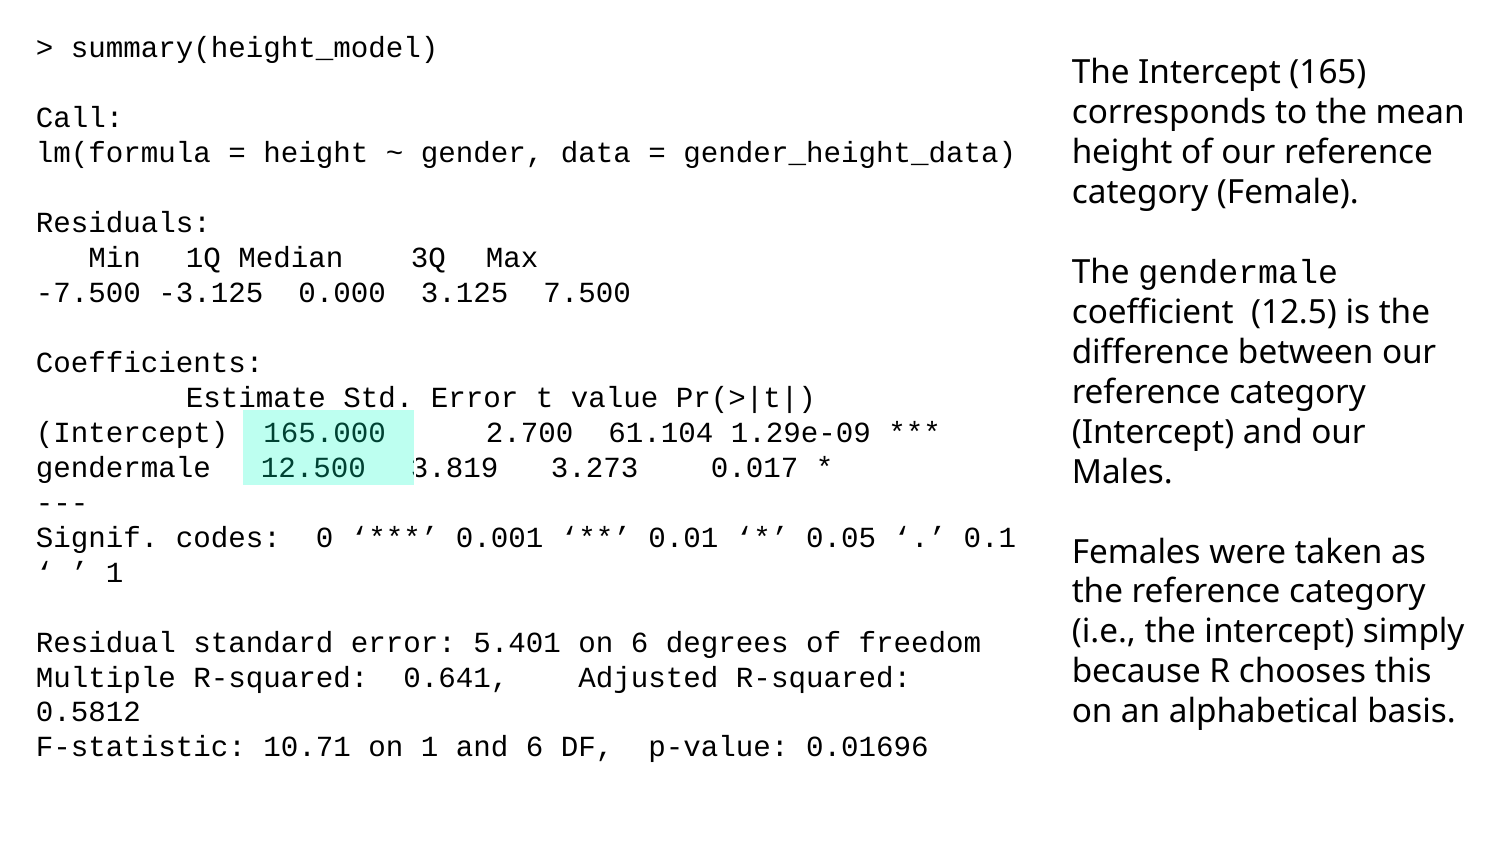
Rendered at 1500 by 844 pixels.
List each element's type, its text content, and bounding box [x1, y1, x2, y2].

text_box The Intercept (165) corresponds to the mean height of our reference category (Female). The gendermale coefficient (12.5) is the difference between our reference category (Intercept) and our Males. Females were taken as the reference category (i.e., the intercept) simply because R chooses this on an alphabetical basis. [1056, 35, 1482, 818]
text_box > summary(height_model) Call: lm(formula = height ~ gender, data = gender_height_data) Residuals: Min 1Q Median 3Q Max -7.500 -3.125 0.000 3.125 7.500 Coefficients: Estimate Std. Error t value Pr(>|t|) (Intercept) 165.000 2.700 61.104 1.29e-09 *** gendermale 12.500 3.819 3.273 0.017 * --- Signif. codes: 0 ‘***’ 0.001 ‘**’ 0.01 ‘*’ 0.05 ‘.’ 0.1 ‘ ’ 1 Residual standard error: 5.401 on 6 degrees of freedom Multiple R-squared: 0.641, Adjusted R-squared: 0.5812 F-statistic: 10.71 on 1 and 6 DF, p-value: 0.01696 [20, 13, 1041, 691]
text_box [241, 409, 415, 486]
